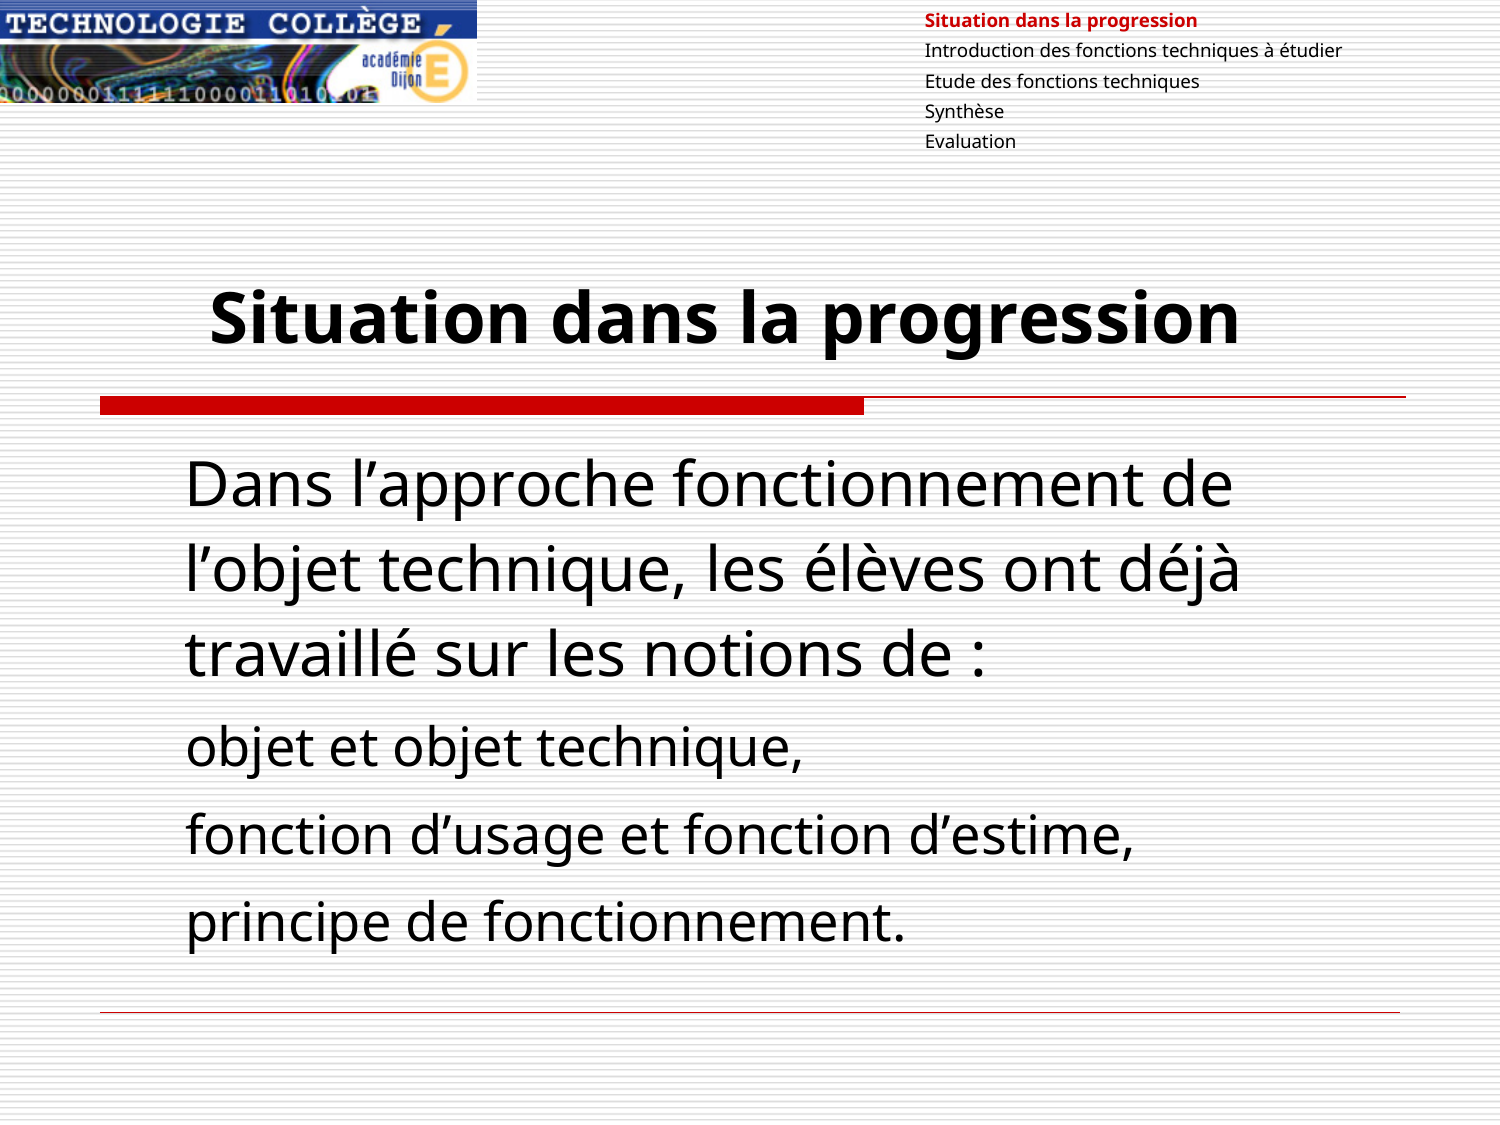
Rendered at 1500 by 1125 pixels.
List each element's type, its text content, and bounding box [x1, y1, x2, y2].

title Situation dans la progression [88, 172, 1401, 373]
list Dans l’approche fonctionnement de l’objet technique, les élèves ont déjà travaillé sur les notions de : objet et objet technique, fonction d’usage et fonction d’estime, principe de fonctionnement. [92, 432, 1406, 988]
picture [0, 0, 1500, 1125]
text_box Situation dans la progression Introduction des fonctions techniques à étudier Etude des fonctions techniques Synthèse Evaluation [832, 0, 1500, 173]
